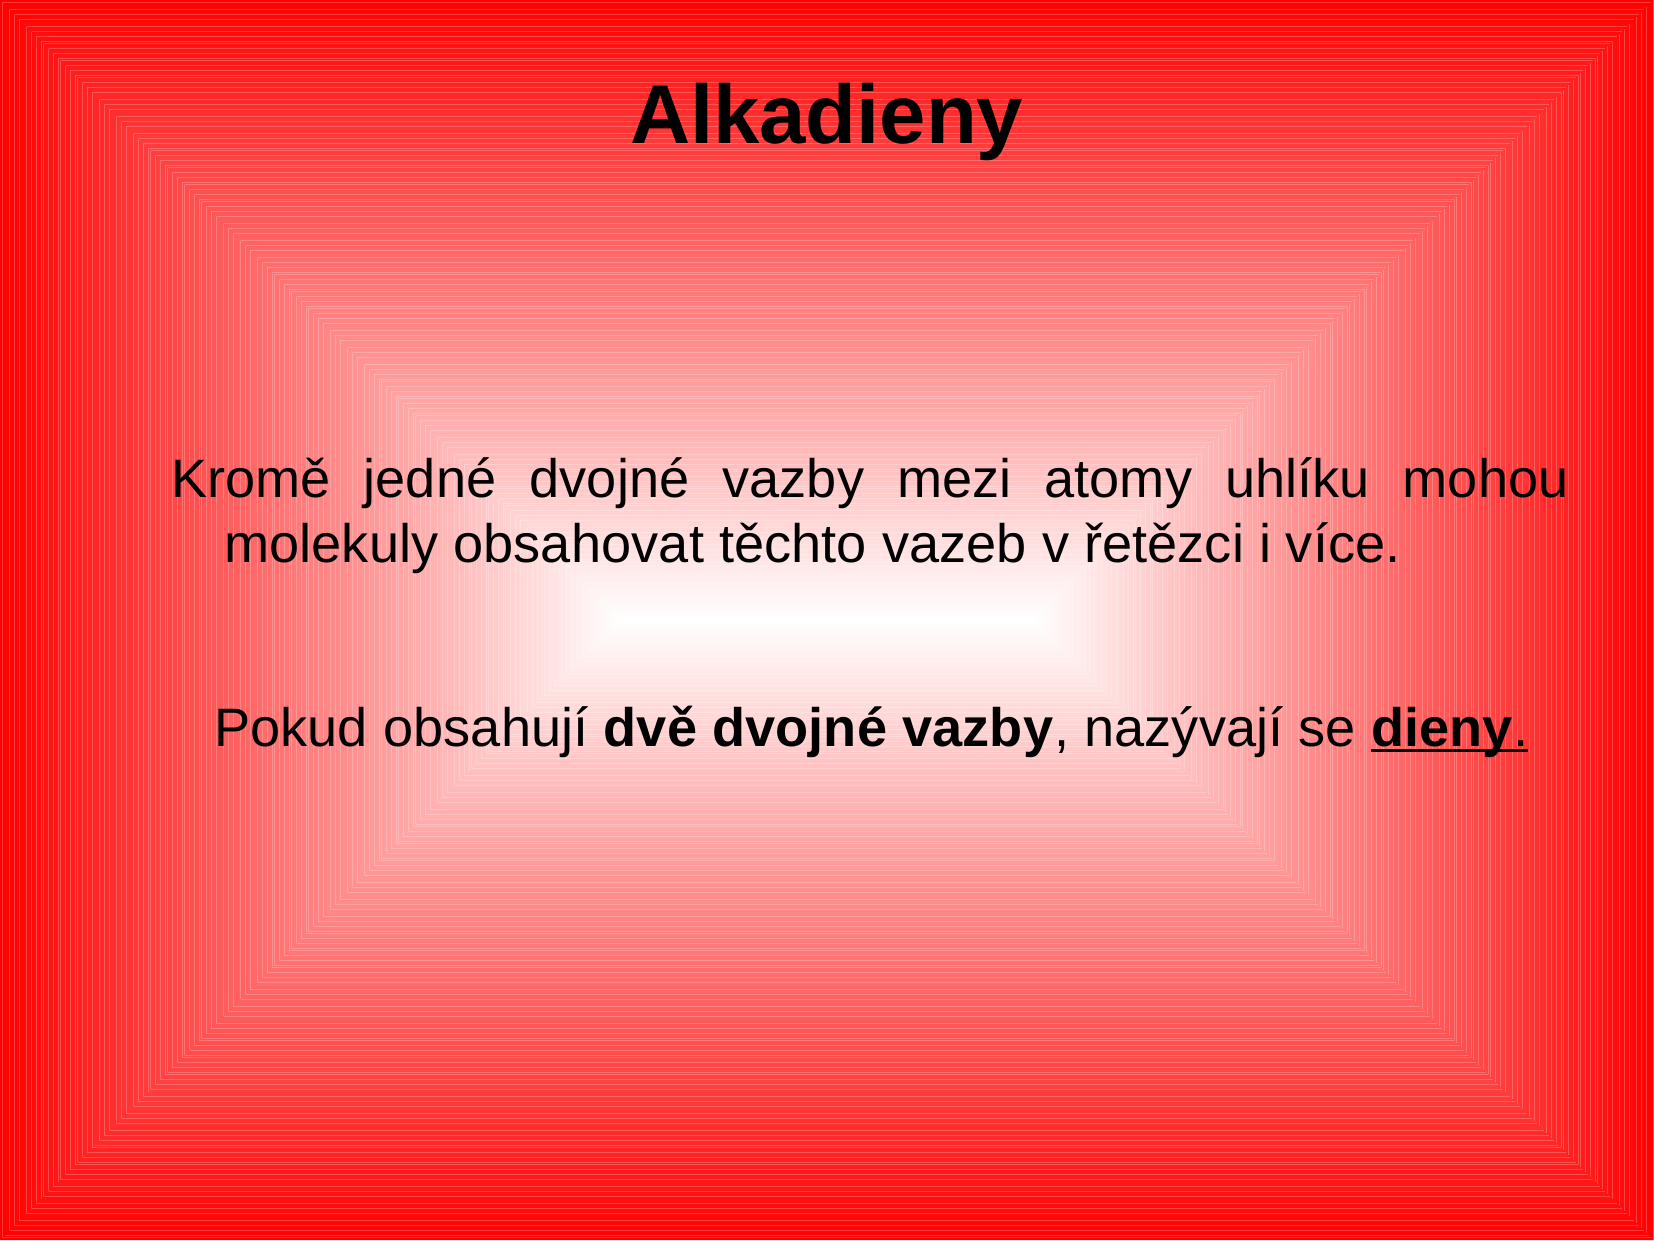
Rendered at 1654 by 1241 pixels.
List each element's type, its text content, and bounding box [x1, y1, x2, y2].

list Kromě jedné dvojné vazby mezi atomy uhlíku mohou molekuly obsahovat těchto vazeb v řetězci i více. Pokud obsahují dvě dvojné vazby, nazývají se dieny. [82, 442, 1571, 912]
title Alkadieny [82, 7, 1571, 215]
